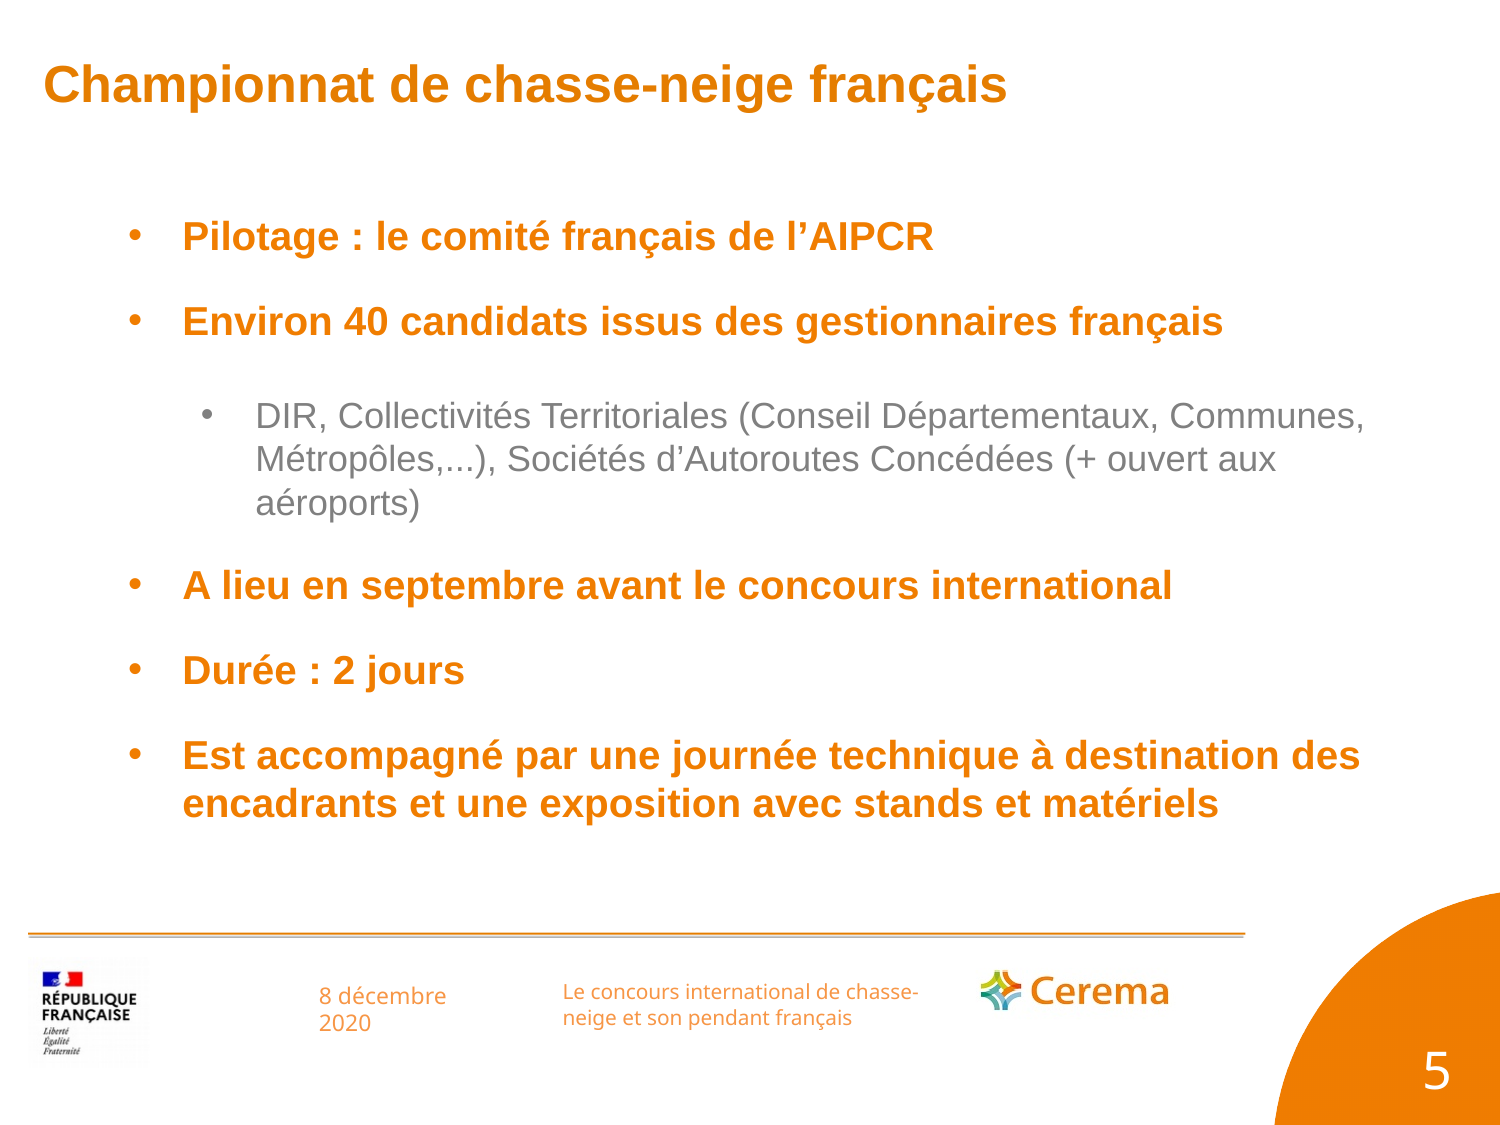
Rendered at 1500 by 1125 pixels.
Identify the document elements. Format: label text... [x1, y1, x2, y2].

text_box Pilotage : le comité français de l’AIPCR Environ 40 candidats issus des gestionnaires français DIR, Collectivités Territoriales (Conseil Départementaux, Communes, Métropôles,...), Sociétés d’Autoroutes Concédées (+ ouvert aux aéroports) A lieu en septembre avant le concours international Durée : 2 jours Est accompagné par une journée technique à destination des encadrants et une exposition avec stands et matériels [120, 202, 1379, 839]
picture [1272, 891, 1500, 1125]
picture [960, 954, 1186, 1029]
text_box Le concours international de chasse-neige et son pendant français [555, 971, 957, 1037]
slide_number <numéro> [1407, 1029, 1456, 1116]
text_box 8 décembre 2020 [311, 974, 497, 1044]
title Championnat de chasse-neige français [28, 6, 1470, 158]
picture [28, 957, 150, 1068]
